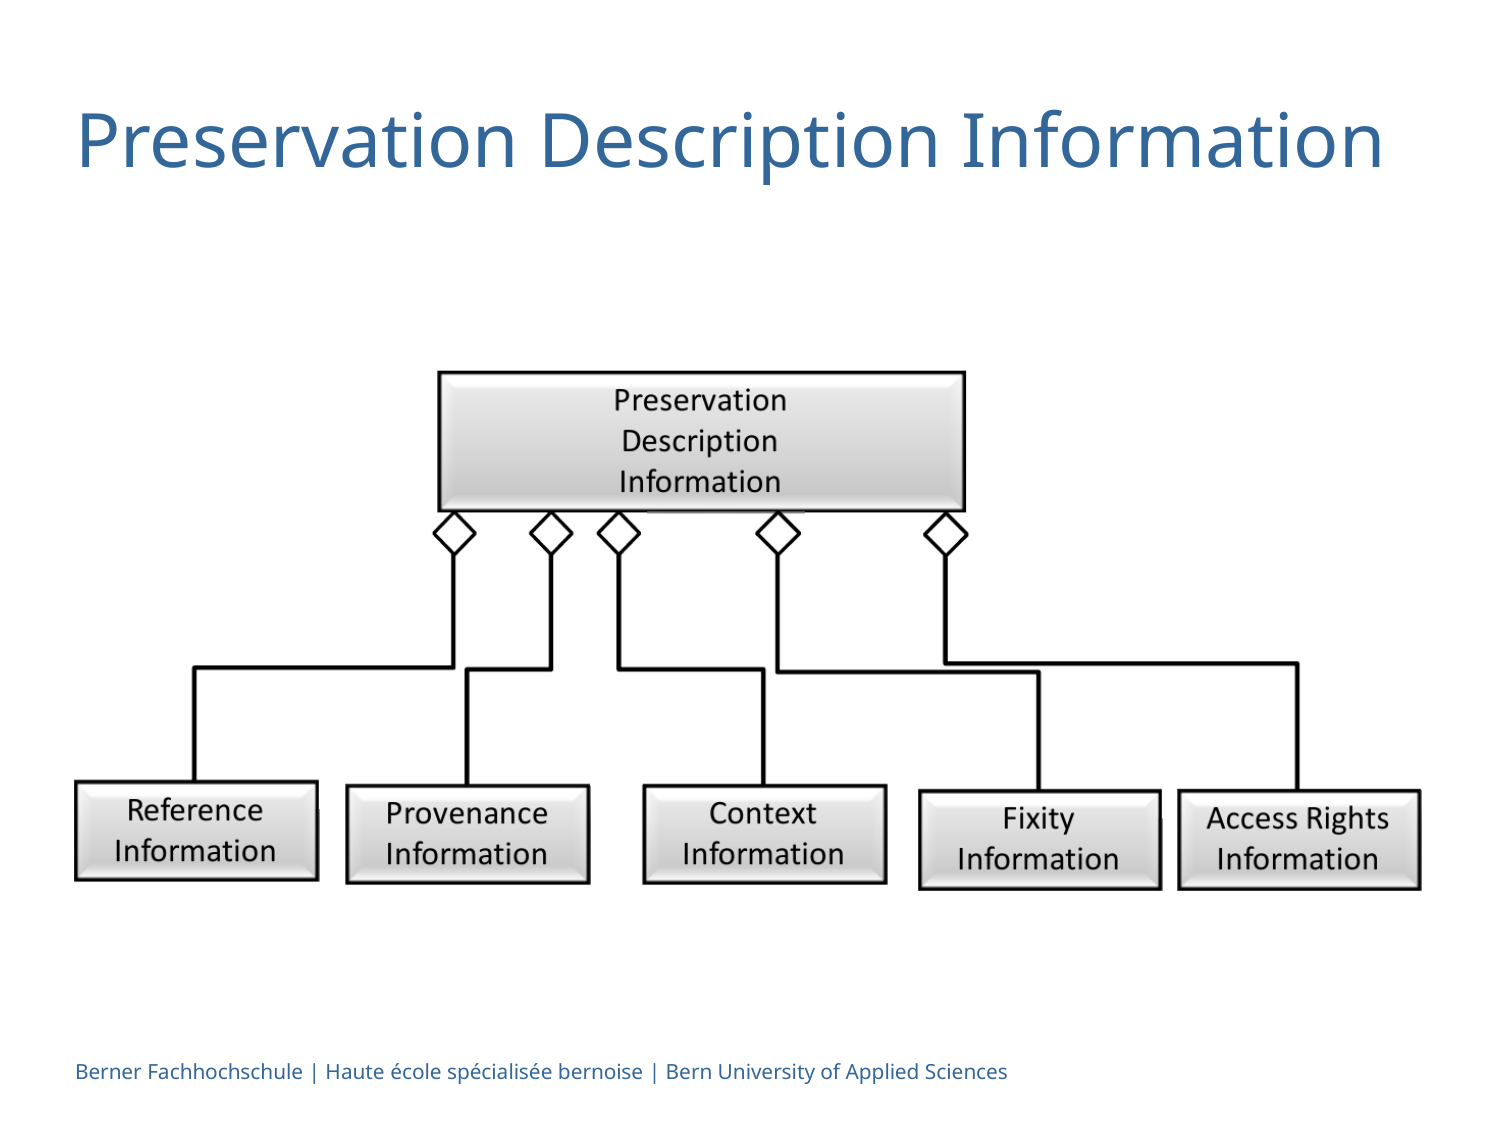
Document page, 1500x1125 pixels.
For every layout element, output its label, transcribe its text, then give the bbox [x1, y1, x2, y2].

picture [67, 336, 1433, 901]
title Preservation Description Information [75, 44, 1425, 233]
